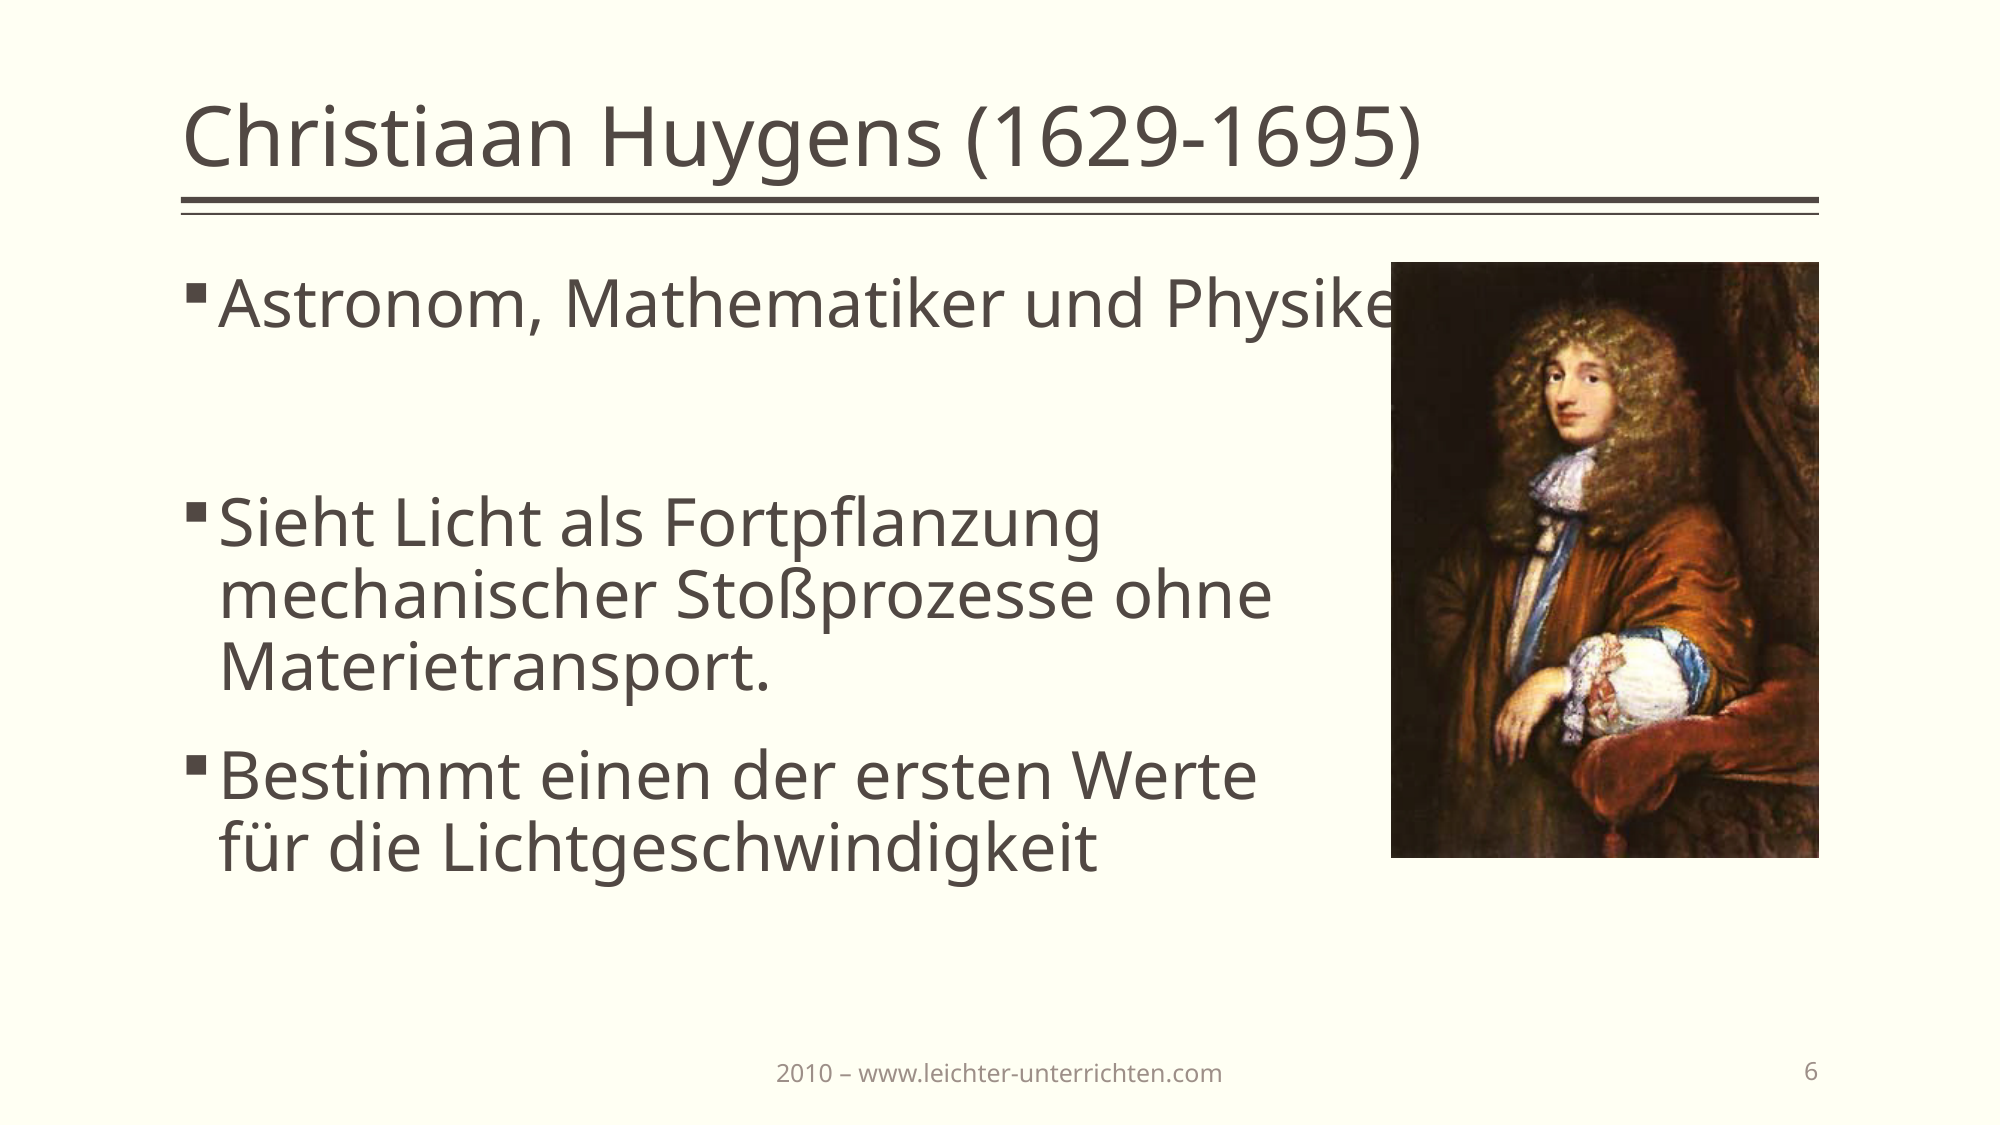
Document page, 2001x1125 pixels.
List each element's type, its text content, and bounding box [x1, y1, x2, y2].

slide_number <Foliennummer> [1518, 1042, 1819, 1103]
picture [1391, 262, 1819, 858]
footer 2010 – www.leichter-unterrichten.com [481, 1042, 1518, 1103]
list Astronom, Mathematiker und Physiker Sieht Licht als Fortpflanzung mechanischer Stoßprozesse ohne Materietransport. Bestimmt einen der ersten Werte für die Lichtgeschwindigkeit [181, 262, 1819, 1013]
title Christiaan Huygens (1629-1695) [181, 12, 1819, 193]
